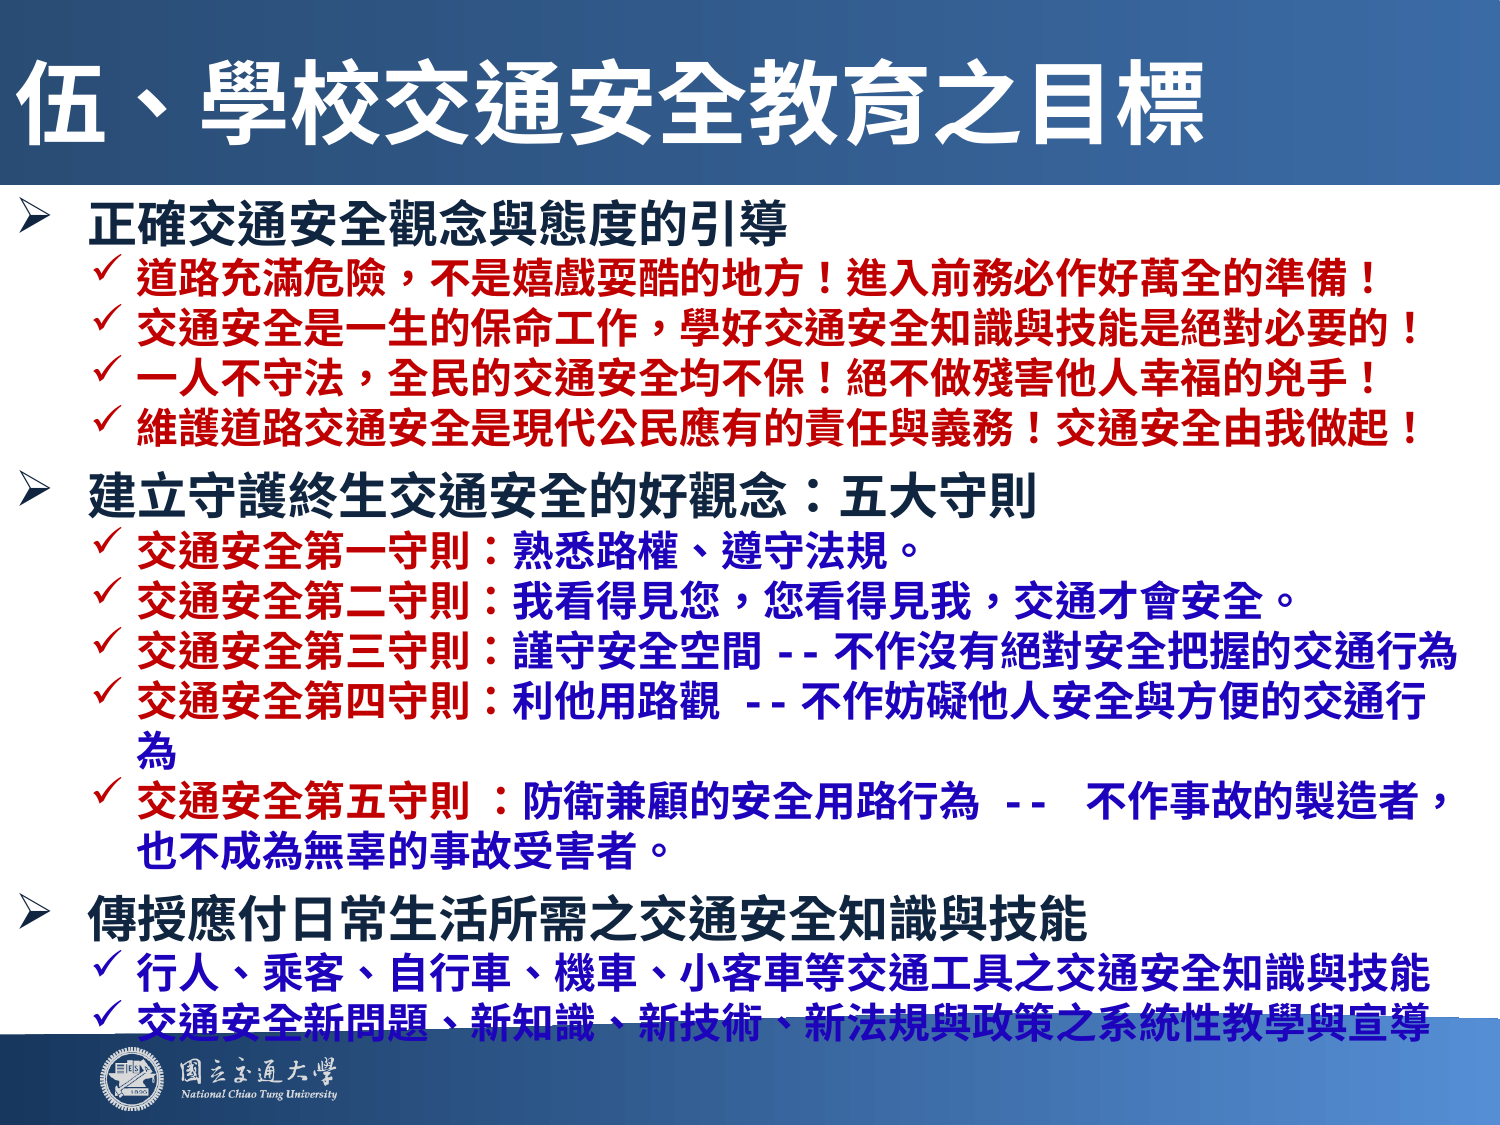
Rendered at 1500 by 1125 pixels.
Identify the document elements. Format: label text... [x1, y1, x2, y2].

list 正確交通安全觀念與態度的引導 道路充滿危險，不是嬉戲耍酷的地方！進入前務必作好萬全的準備！ 交通安全是一生的保命工作，學好交通安全知識與技能是絕對必要的！ 一人不守法，全民的交通安全均不保！絕不做殘害他人幸福的兇手！ 維護道路交通安全是現代公民應有的責任與義務！交通安全由我做起！ 建立守護終生交通安全的好觀念：五大守則 交通安全第一守則：熟悉路權、遵守法規。 交通安全第二守則：我看得見您，您看得見我，交通才會安全。 交通安全第三守則：謹守安全空間--不作沒有絕對安全把握的交通行為 交通安全第四守則：利他用路觀 --不作妨礙他人安全與方便的交通行為 交通安全第五守則 ：防衛兼顧的安全用路行為 -- 不作事故的製造者，也不成為無辜的事故受害者。 傳授應付日常生活所需之交通安全知識與技能 行人、乘客、自行車、機車、小客車等交通工具之交通安全知識與技能 交通安全新問題、新知識、新技術、新法規與政策之系統性教學與宣導 [0, 184, 1483, 1012]
title 伍、學校交通安全教育之目標 [0, 31, 1500, 171]
